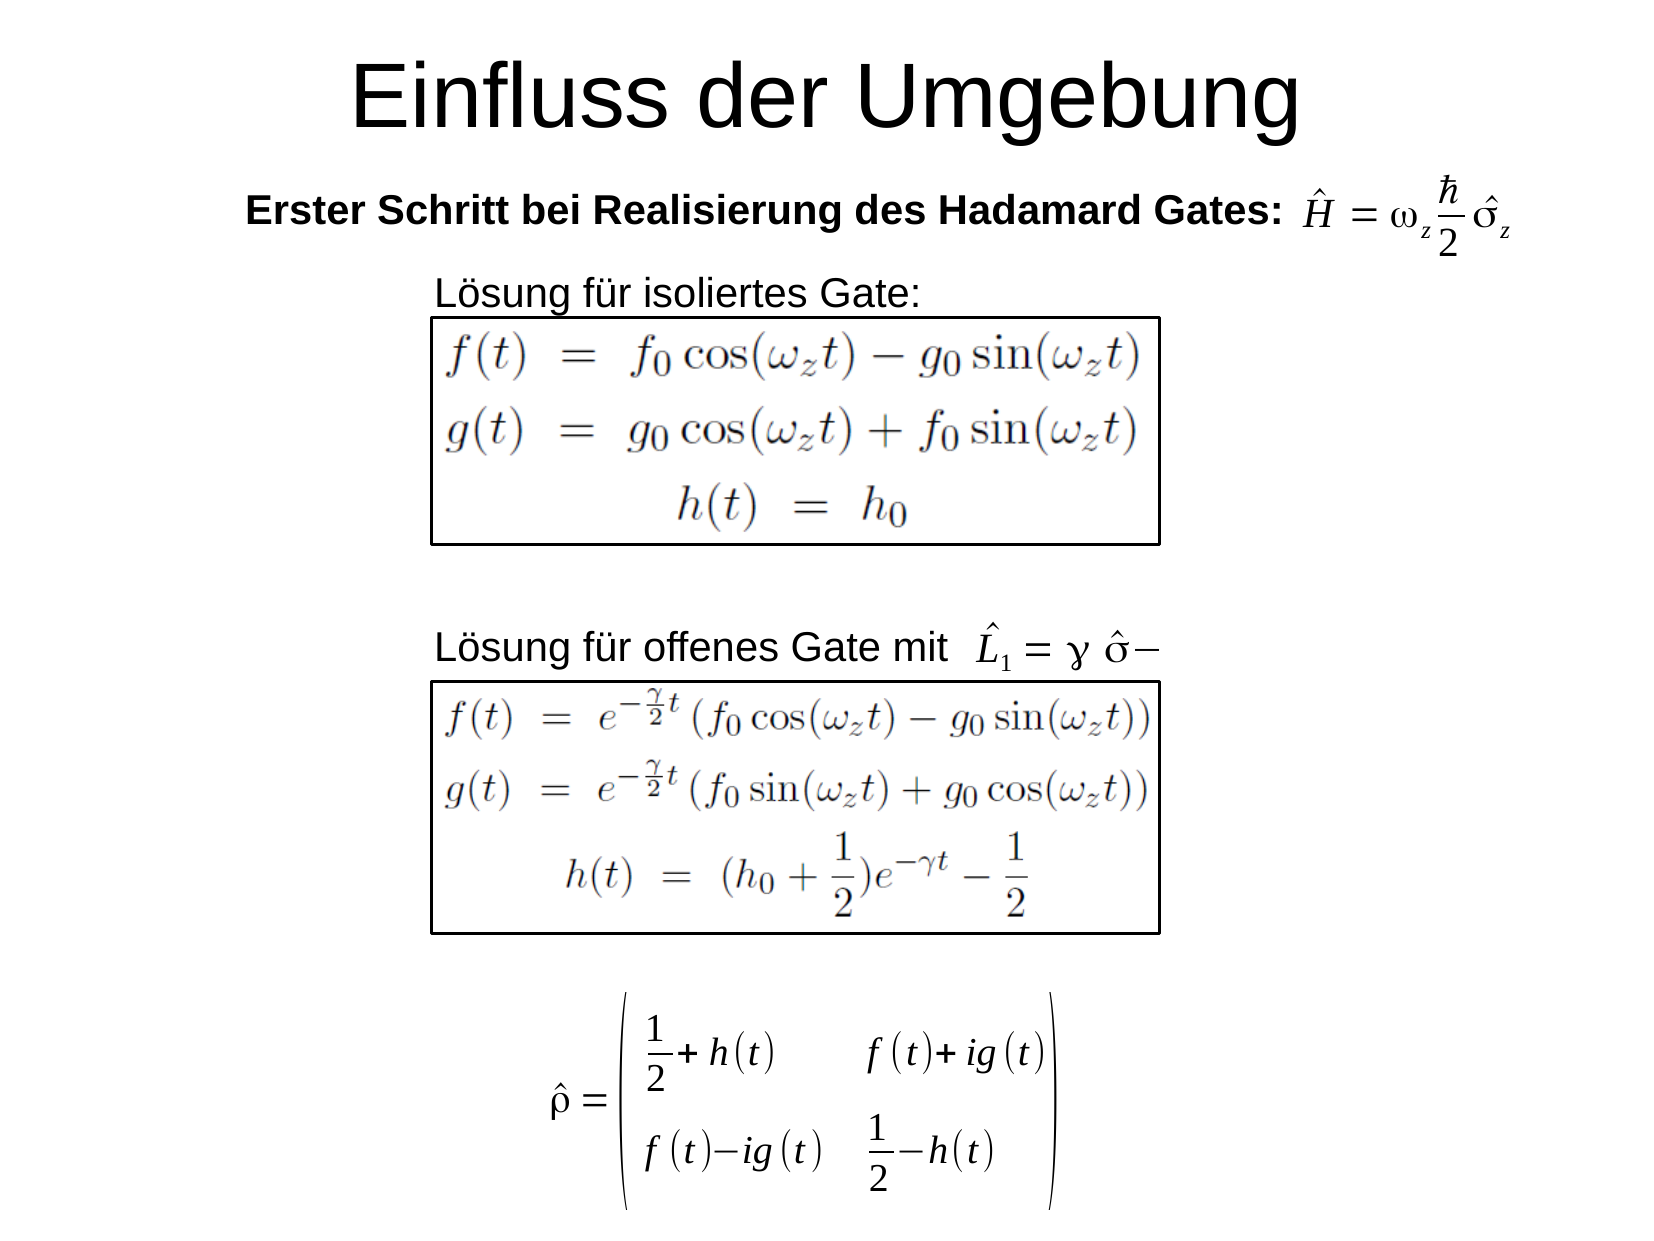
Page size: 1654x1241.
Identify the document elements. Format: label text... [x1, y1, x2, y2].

text_box Lösung für isoliertes Gate: [419, 262, 937, 325]
chart [543, 992, 1072, 1210]
chart [967, 620, 1170, 678]
title Einfluss der Umgebung [82, 25, 1571, 166]
text_box Lösung für offenes Gate mit [419, 616, 964, 680]
picture [433, 682, 1158, 933]
chart [1293, 171, 1518, 266]
text_box Erster Schritt bei Realisierung des Hadamard Gates: [230, 179, 1293, 243]
picture [433, 318, 1158, 544]
